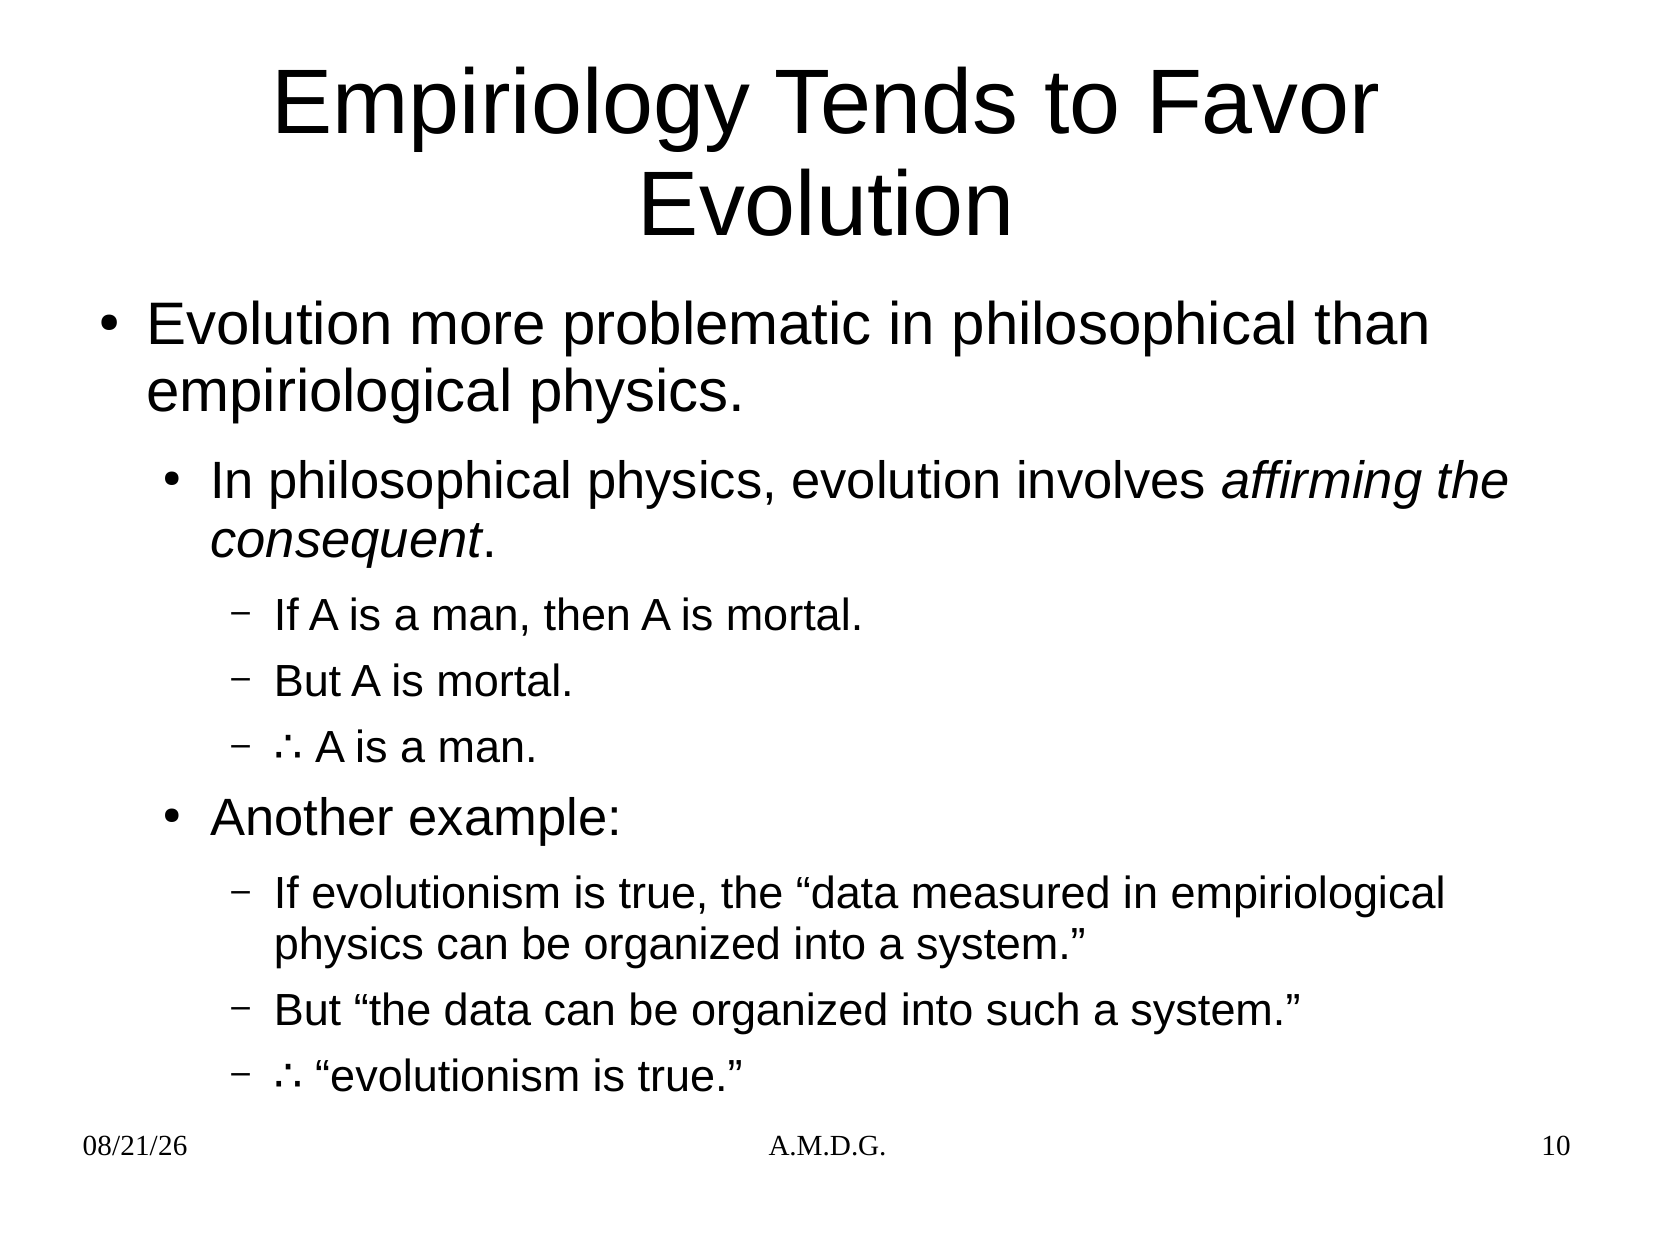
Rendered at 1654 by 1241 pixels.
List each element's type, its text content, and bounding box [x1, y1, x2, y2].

list Evolution more problematic in philosophical than empiriological physics. In philosophical physics, evolution involves affirming the consequent. If A is a man, then A is mortal. But A is mortal. ∴ A is a man. Another example: If evolutionism is true, the “data measured in empiriological physics can be organized into a system.” But “the data can be organized into such a system.” ∴ “evolutionism is true.” [82, 290, 1571, 1109]
title Empiriology Tends to Favor Evolution [82, 49, 1571, 257]
